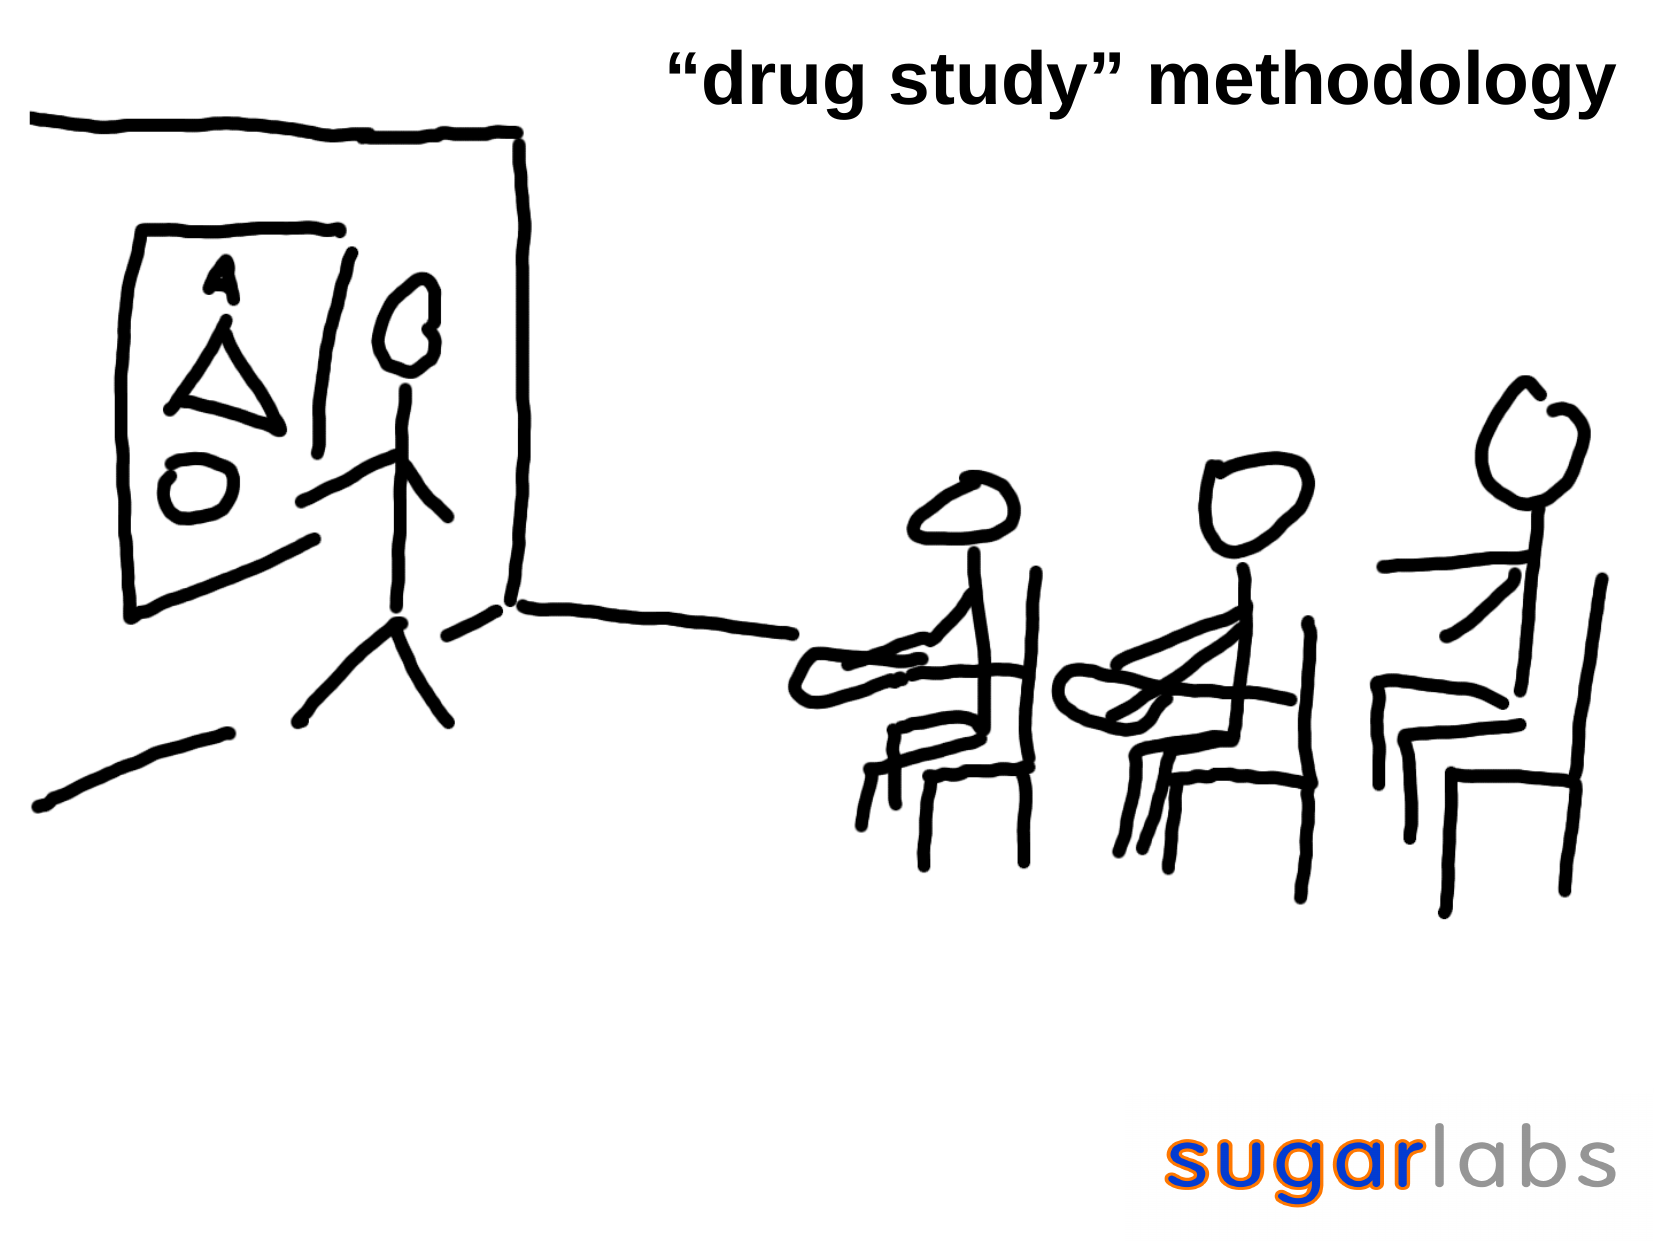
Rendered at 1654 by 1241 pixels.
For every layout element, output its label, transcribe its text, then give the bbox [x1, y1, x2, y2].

text_box “drug study” methodology [649, 29, 1633, 129]
picture [0, 29, 1654, 1241]
